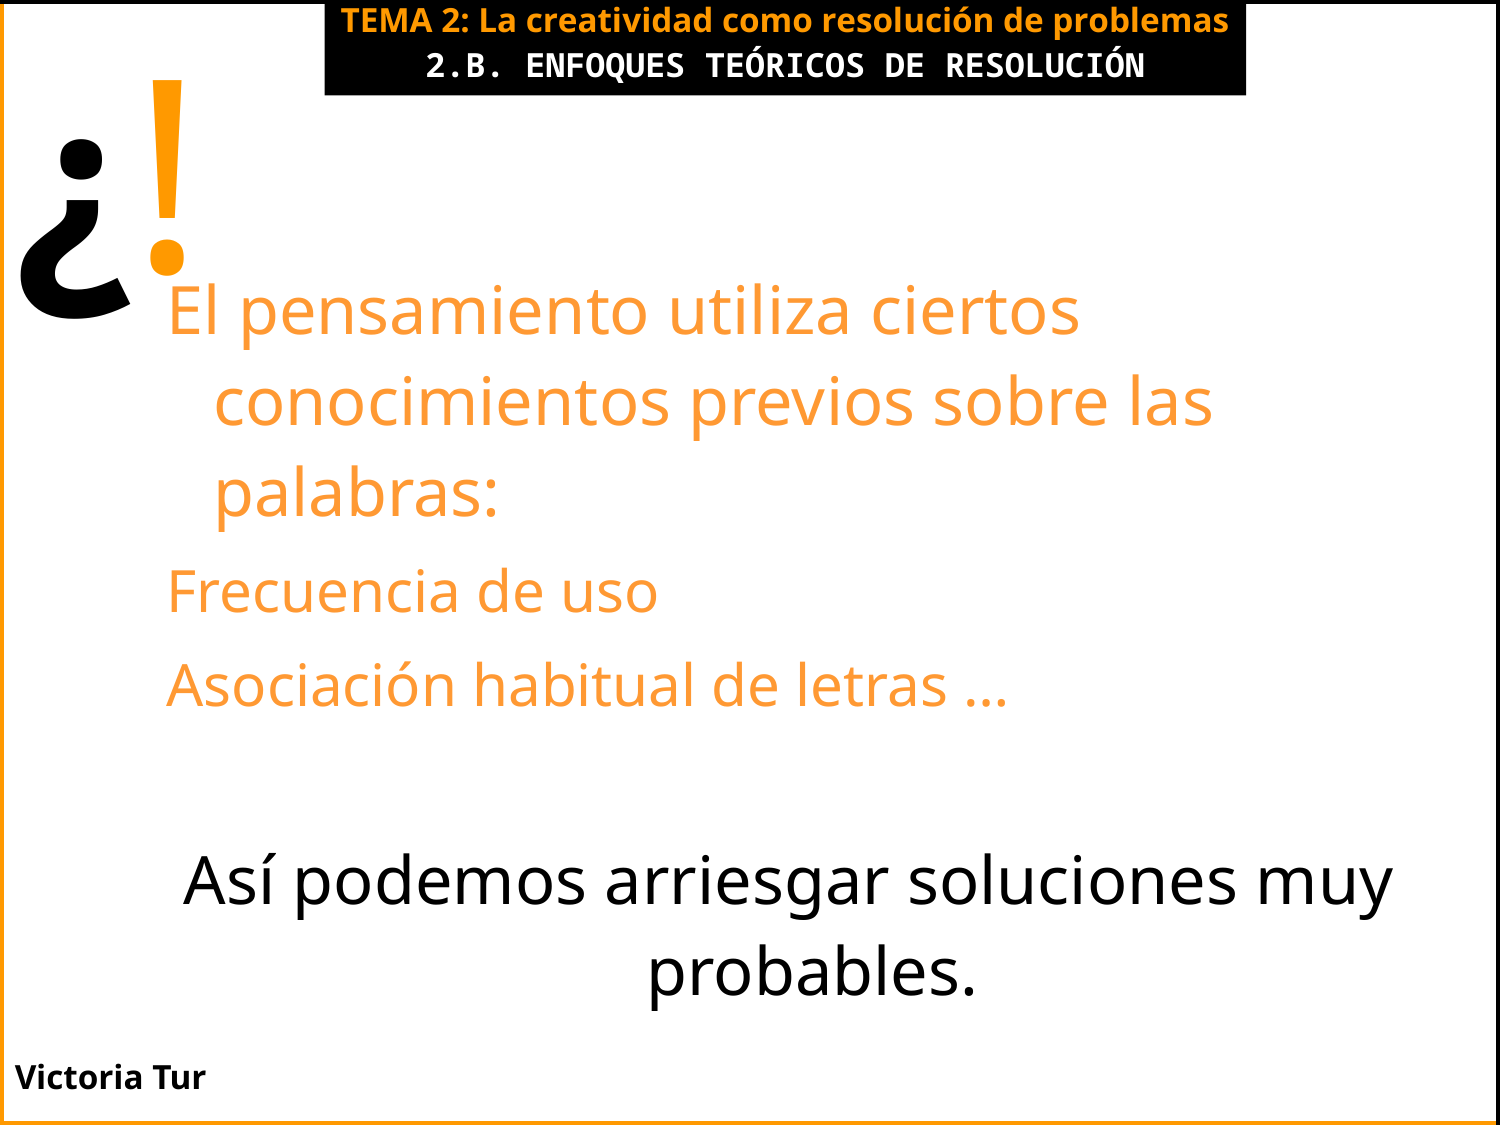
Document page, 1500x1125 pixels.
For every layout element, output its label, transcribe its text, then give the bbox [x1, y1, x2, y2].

list El pensamiento utiliza ciertos conocimientos previos sobre las palabras: Frecuencia de uso Asociación habitual de letras … Así podemos arriesgar soluciones muy probables. [76, 255, 1427, 1088]
